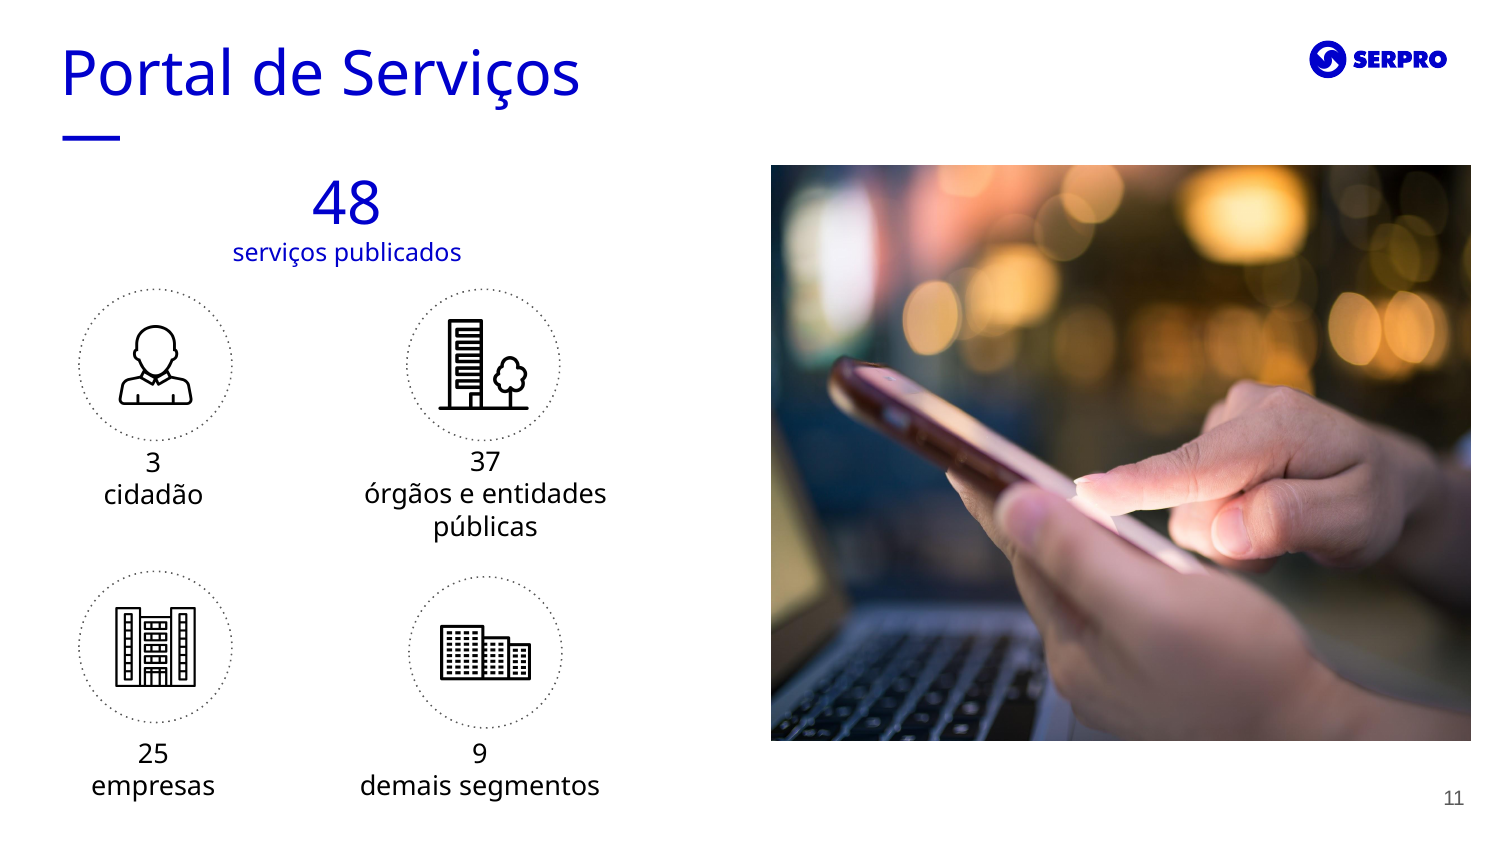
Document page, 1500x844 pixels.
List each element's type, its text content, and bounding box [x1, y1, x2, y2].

picture [440, 607, 531, 698]
picture [1306, 37, 1450, 82]
picture [771, 165, 1471, 741]
title Portal de Serviços — [45, 32, 1191, 129]
text_box 25 empresas [8, 736, 298, 801]
picture [115, 607, 196, 687]
text_box 9 demais segmentos [335, 736, 625, 801]
text_box 37 órgãos e entidades públicas [341, 444, 630, 509]
text_box 48 serviços publicados [58, 163, 637, 229]
picture [115, 325, 196, 405]
slide_number <número> [1389, 764, 1480, 830]
text_box 3 cidadão [8, 445, 298, 510]
picture [438, 319, 529, 410]
